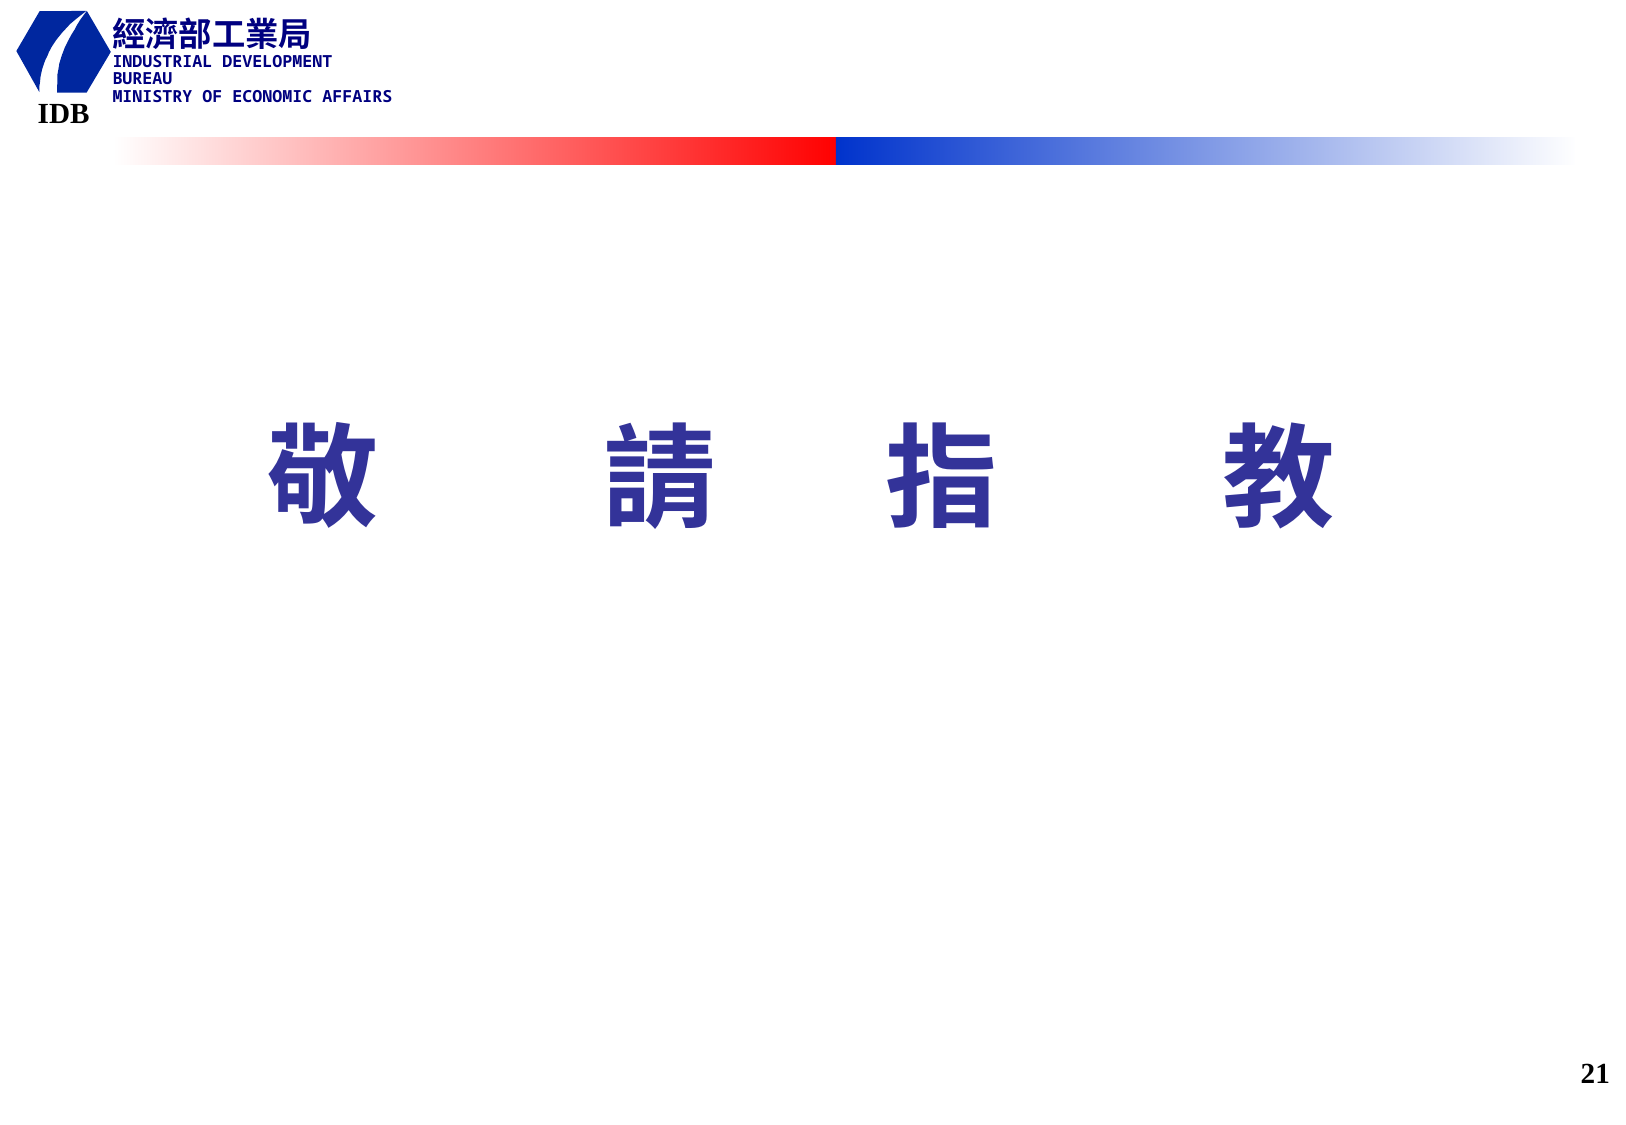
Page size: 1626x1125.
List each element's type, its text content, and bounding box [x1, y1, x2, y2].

title 敬 請 指 教 [56, 314, 1546, 634]
text_box <編號> [1245, 1046, 1626, 1125]
